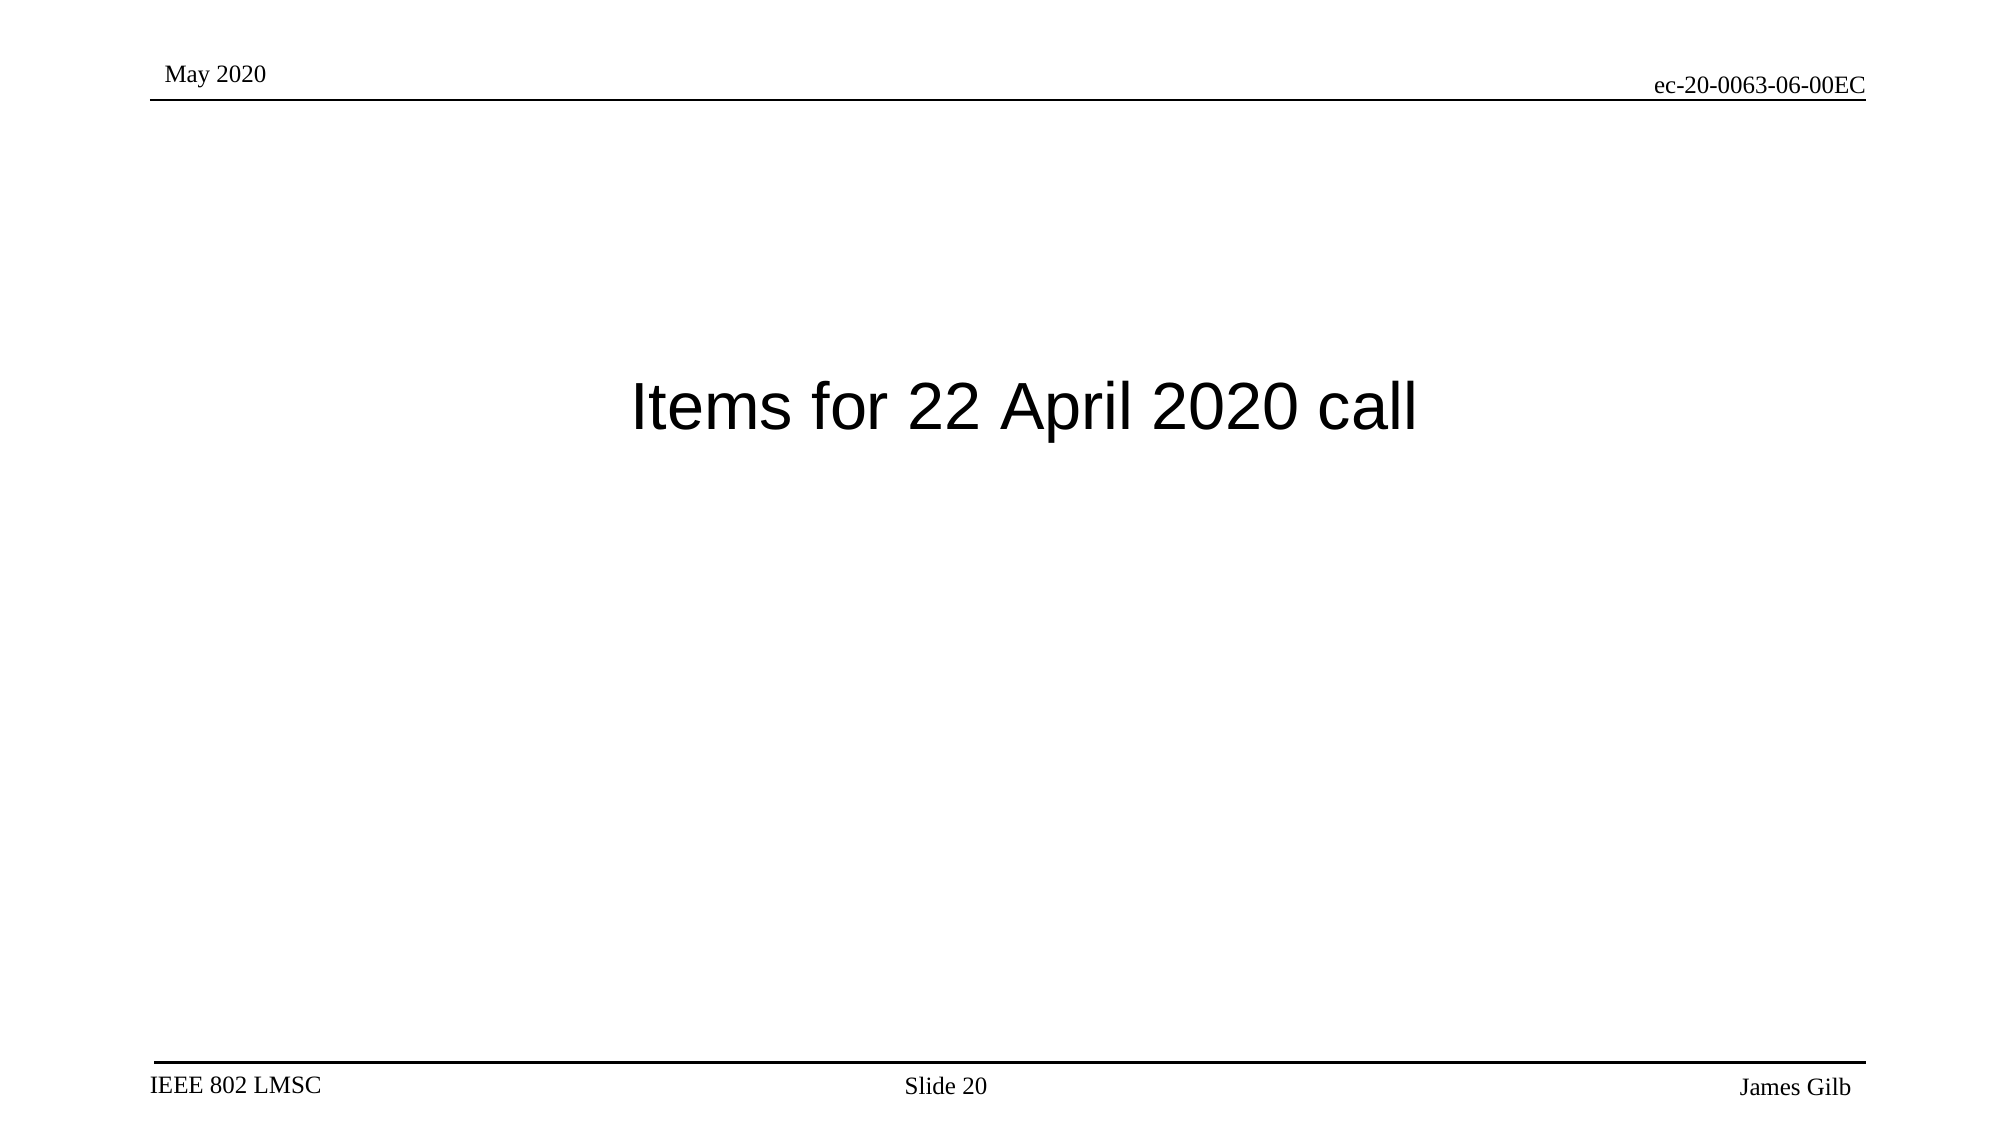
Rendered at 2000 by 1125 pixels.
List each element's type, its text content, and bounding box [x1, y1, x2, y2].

subtitle Items for 22 April 2020 call [149, 112, 1900, 693]
